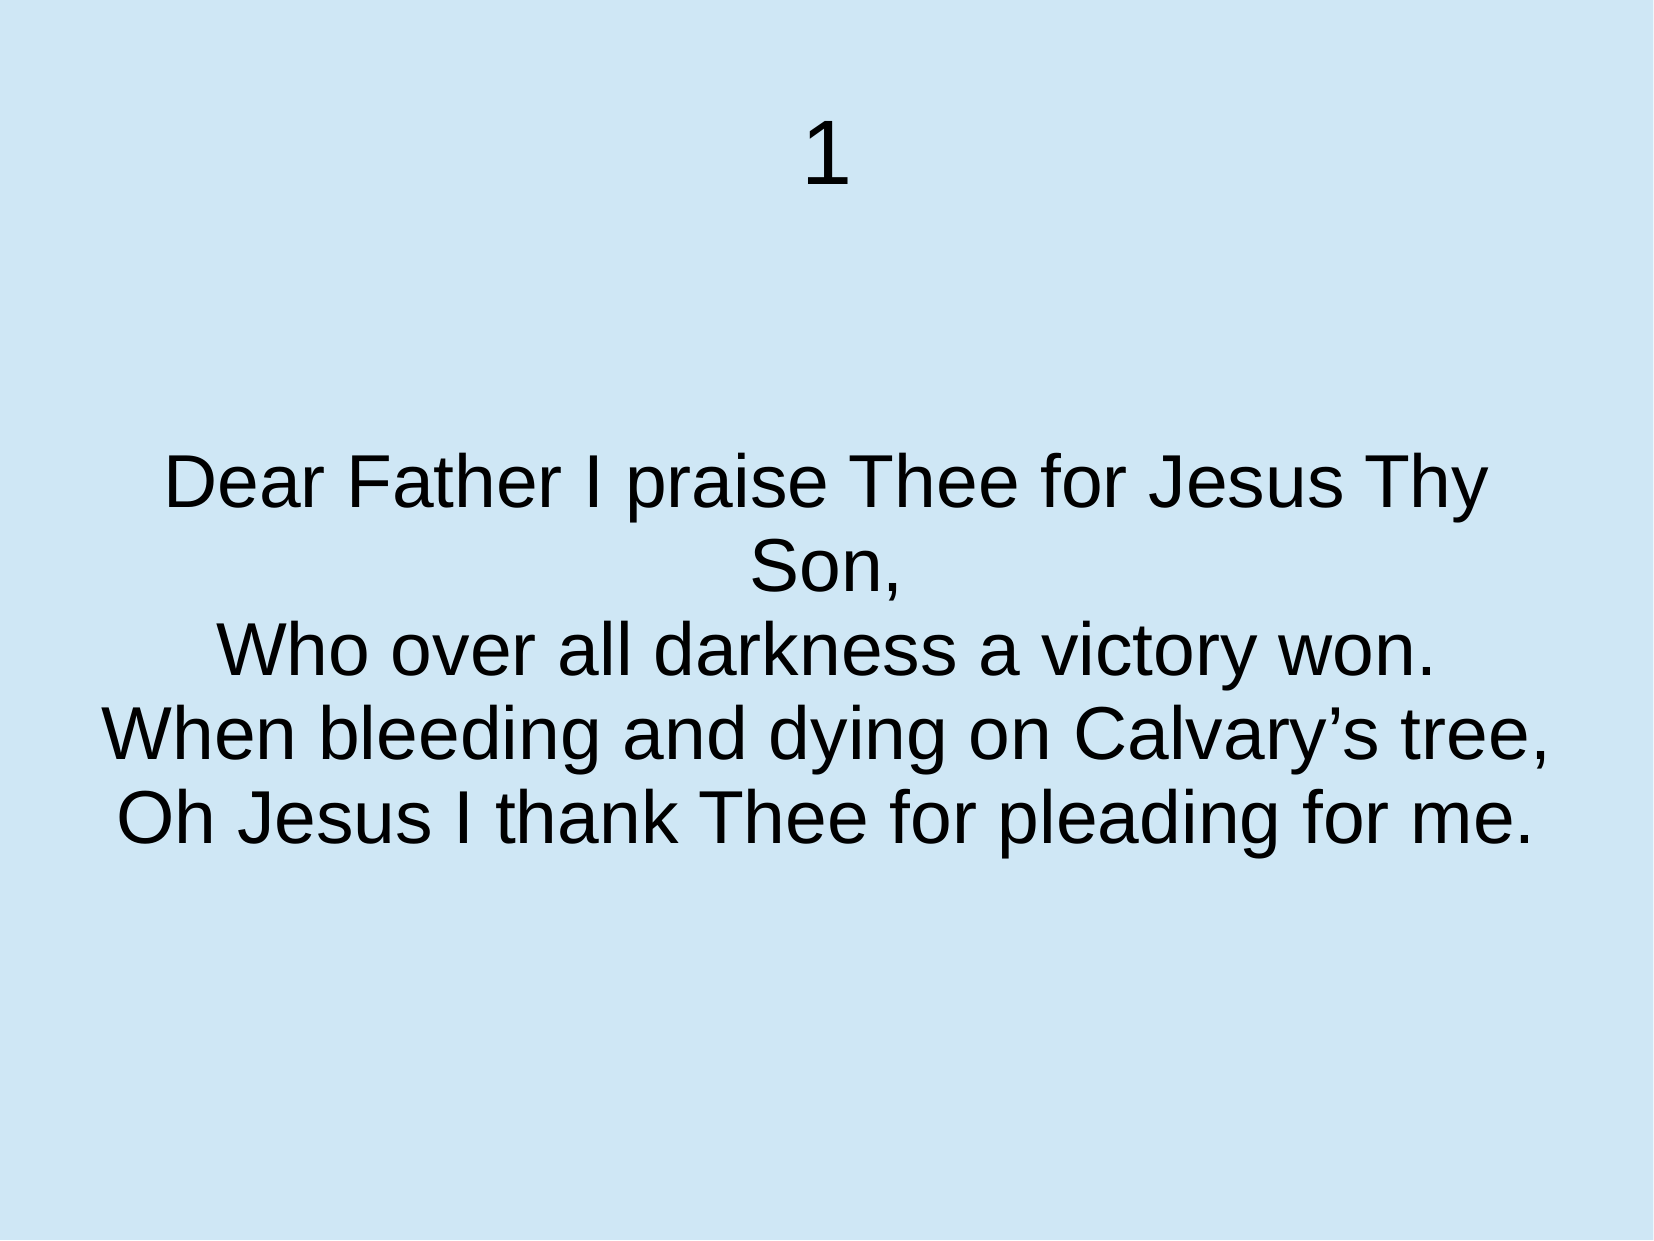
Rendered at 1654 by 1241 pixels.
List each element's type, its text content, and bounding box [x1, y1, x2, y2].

subtitle Dear Father I praise Thee for Jesus Thy Son, Who over all darkness a victory won. When bleeding and dying on Calvary’s tree, Oh Jesus I thank Thee for pleading for me. [82, 290, 1571, 1010]
title 1 [82, 49, 1571, 257]
